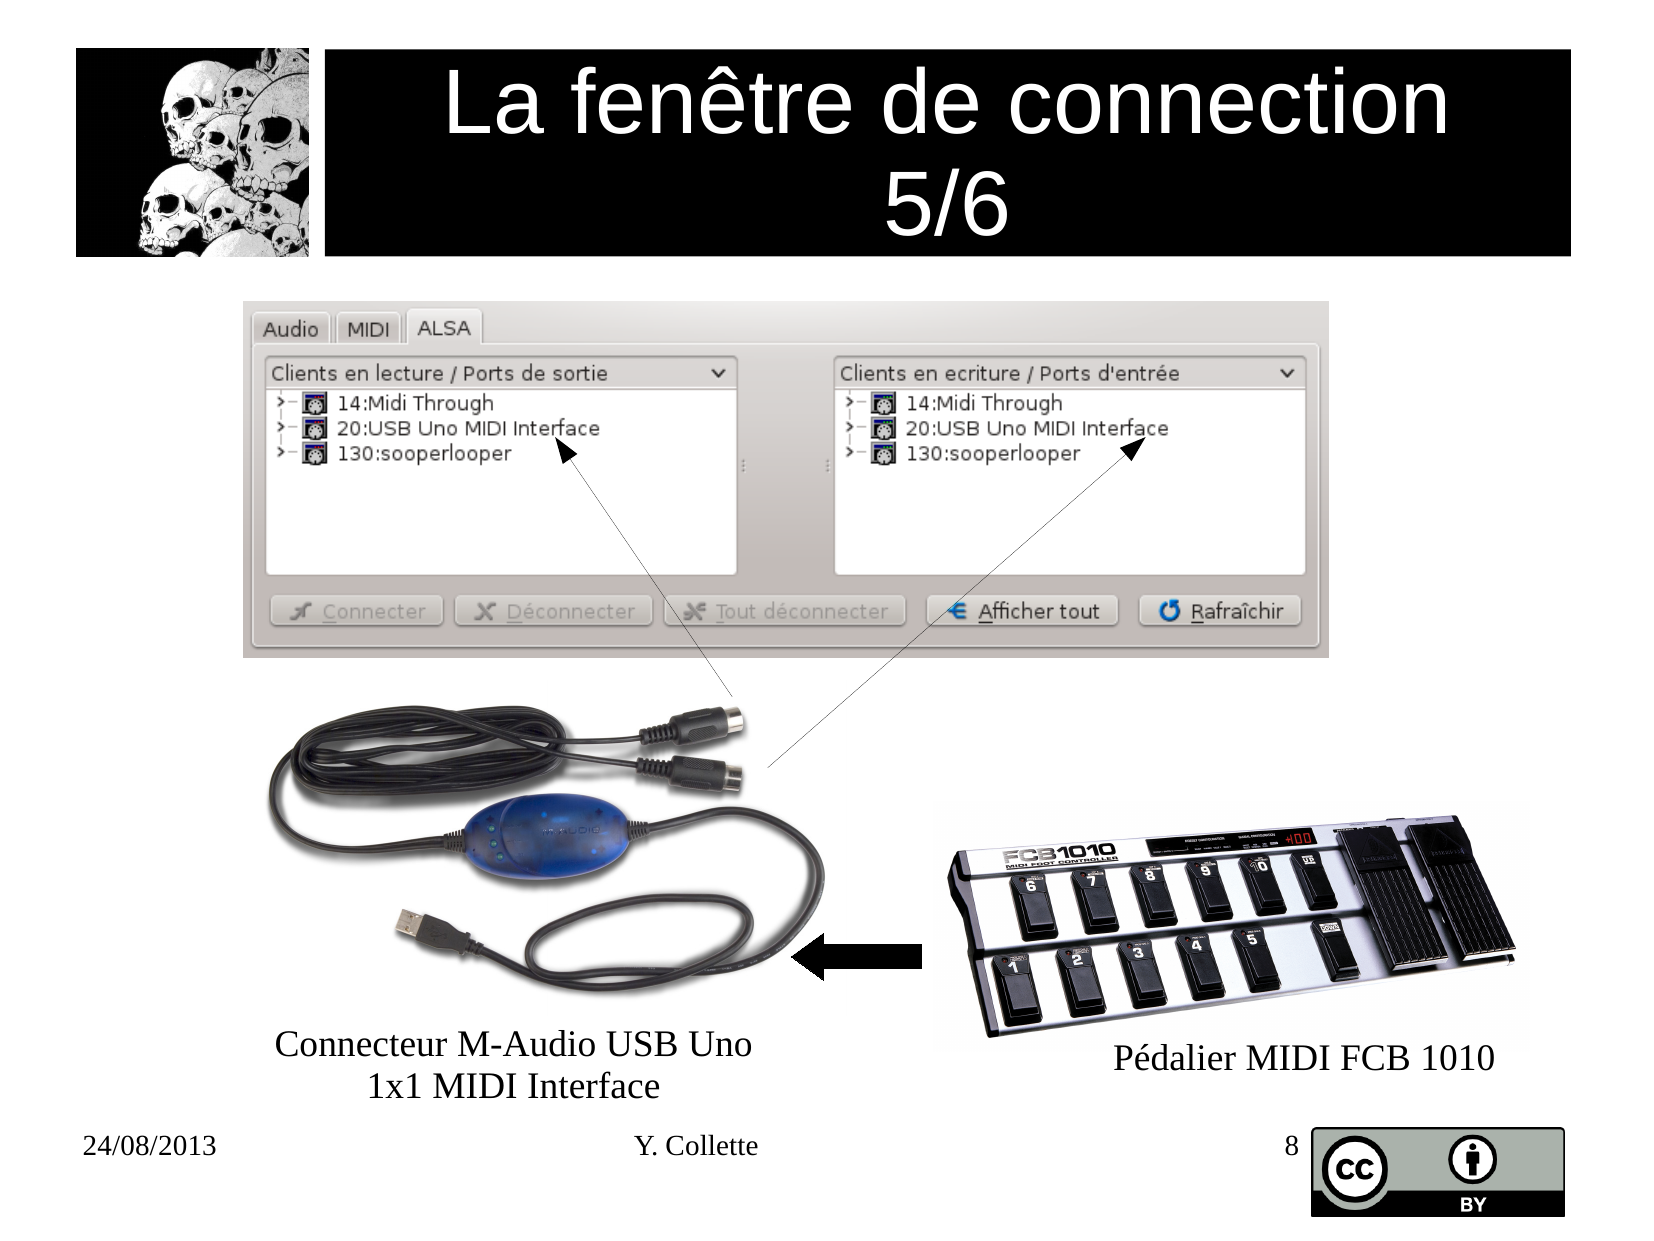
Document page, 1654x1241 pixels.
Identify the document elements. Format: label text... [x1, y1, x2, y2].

picture [933, 801, 1530, 1052]
picture [1311, 1127, 1565, 1217]
picture [243, 301, 1329, 658]
picture [76, 48, 309, 257]
text_box Pédalier MIDI FCB 1010 [1098, 1029, 1536, 1087]
text_box Connecteur M-Audio USB Uno 1x1 MIDI Interface [248, 1015, 780, 1114]
title La fenêtre de connection 5/6 [324, 49, 1571, 257]
text_box [791, 933, 922, 981]
picture [248, 680, 847, 1016]
